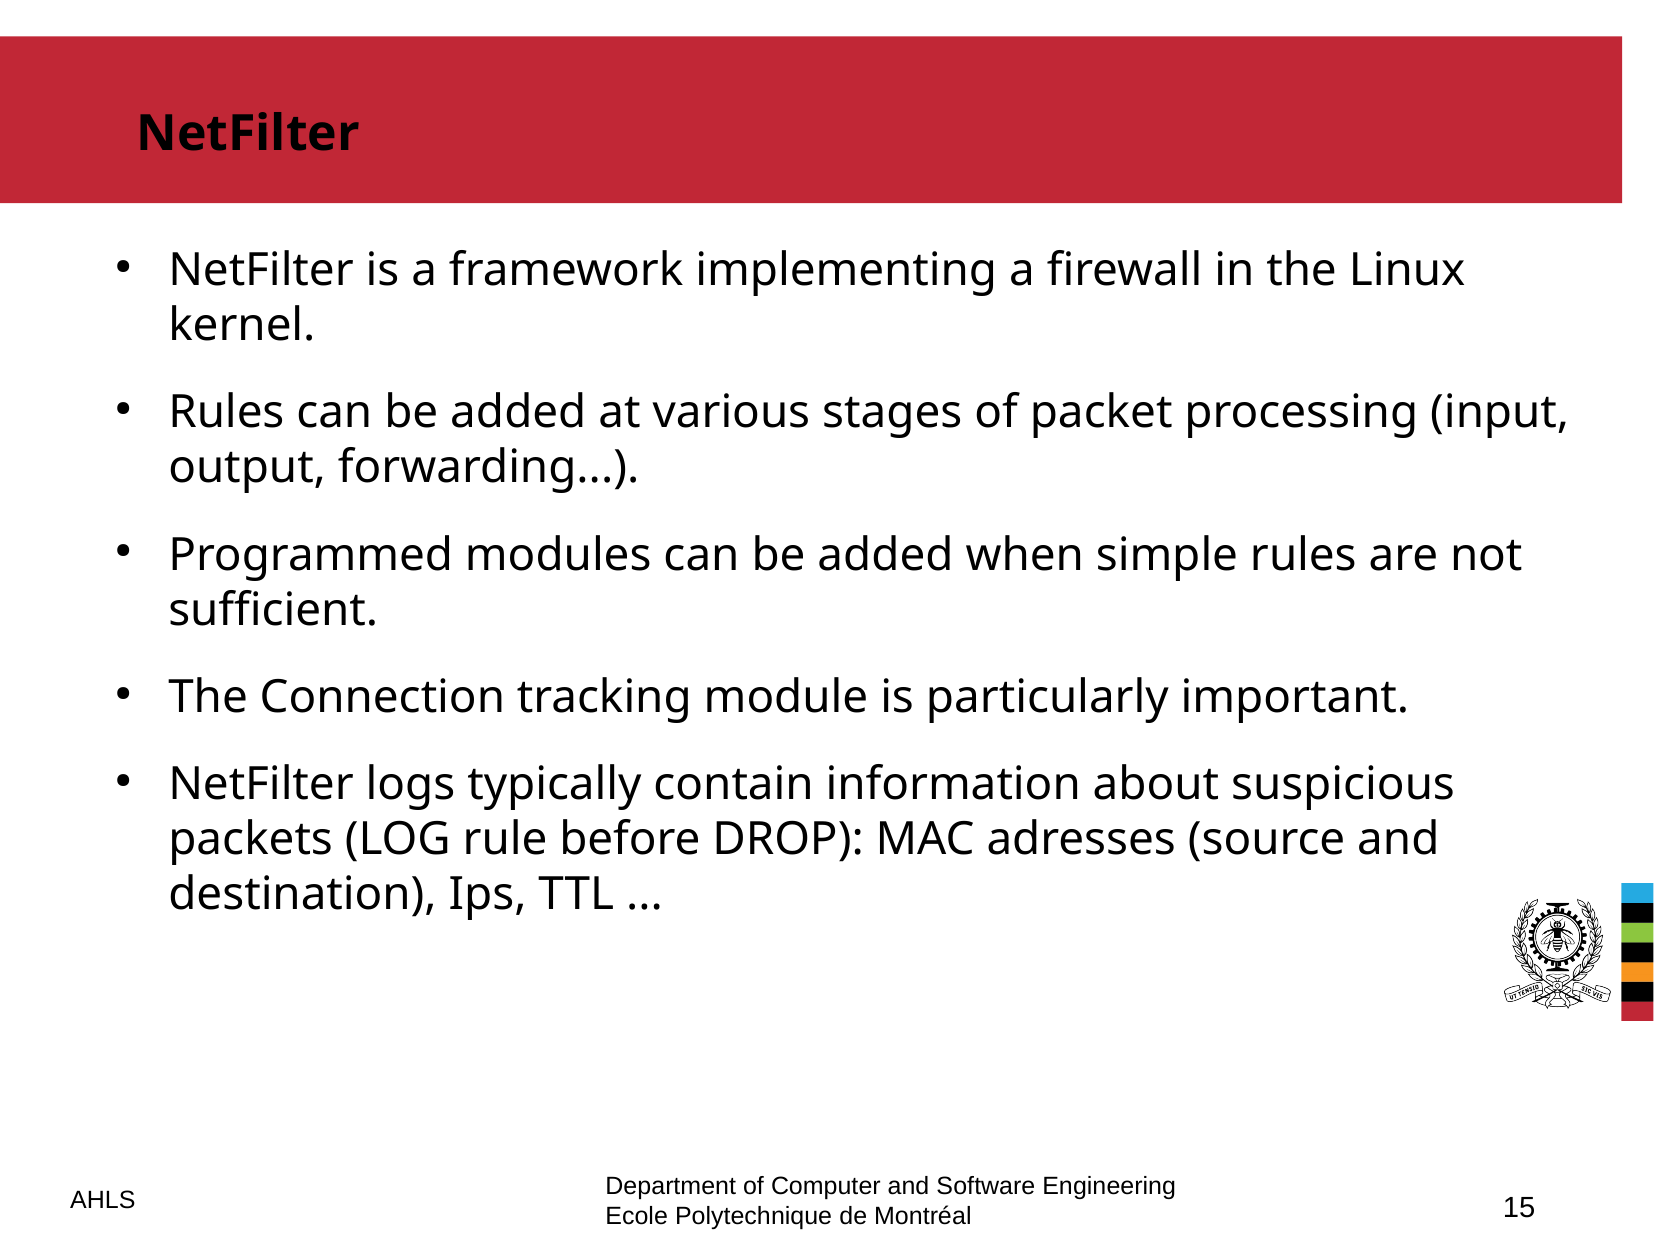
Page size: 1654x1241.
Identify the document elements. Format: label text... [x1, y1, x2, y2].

picture [1615, 883, 1654, 1021]
title NetFilter [103, 62, 1602, 168]
list NetFilter is a framework implementing a firewall in the Linux kernel. Rules can be added at various stages of packet processing (input, output, forwarding...). Programmed modules can be added when simple rules are not sufficient. The Connection tracking module is particularly important. NetFilter logs typically contain information about suspicious packets (LOG rule before DROP): MAC adresses (source and destination), Ips, TTL ... [82, 232, 1615, 1163]
